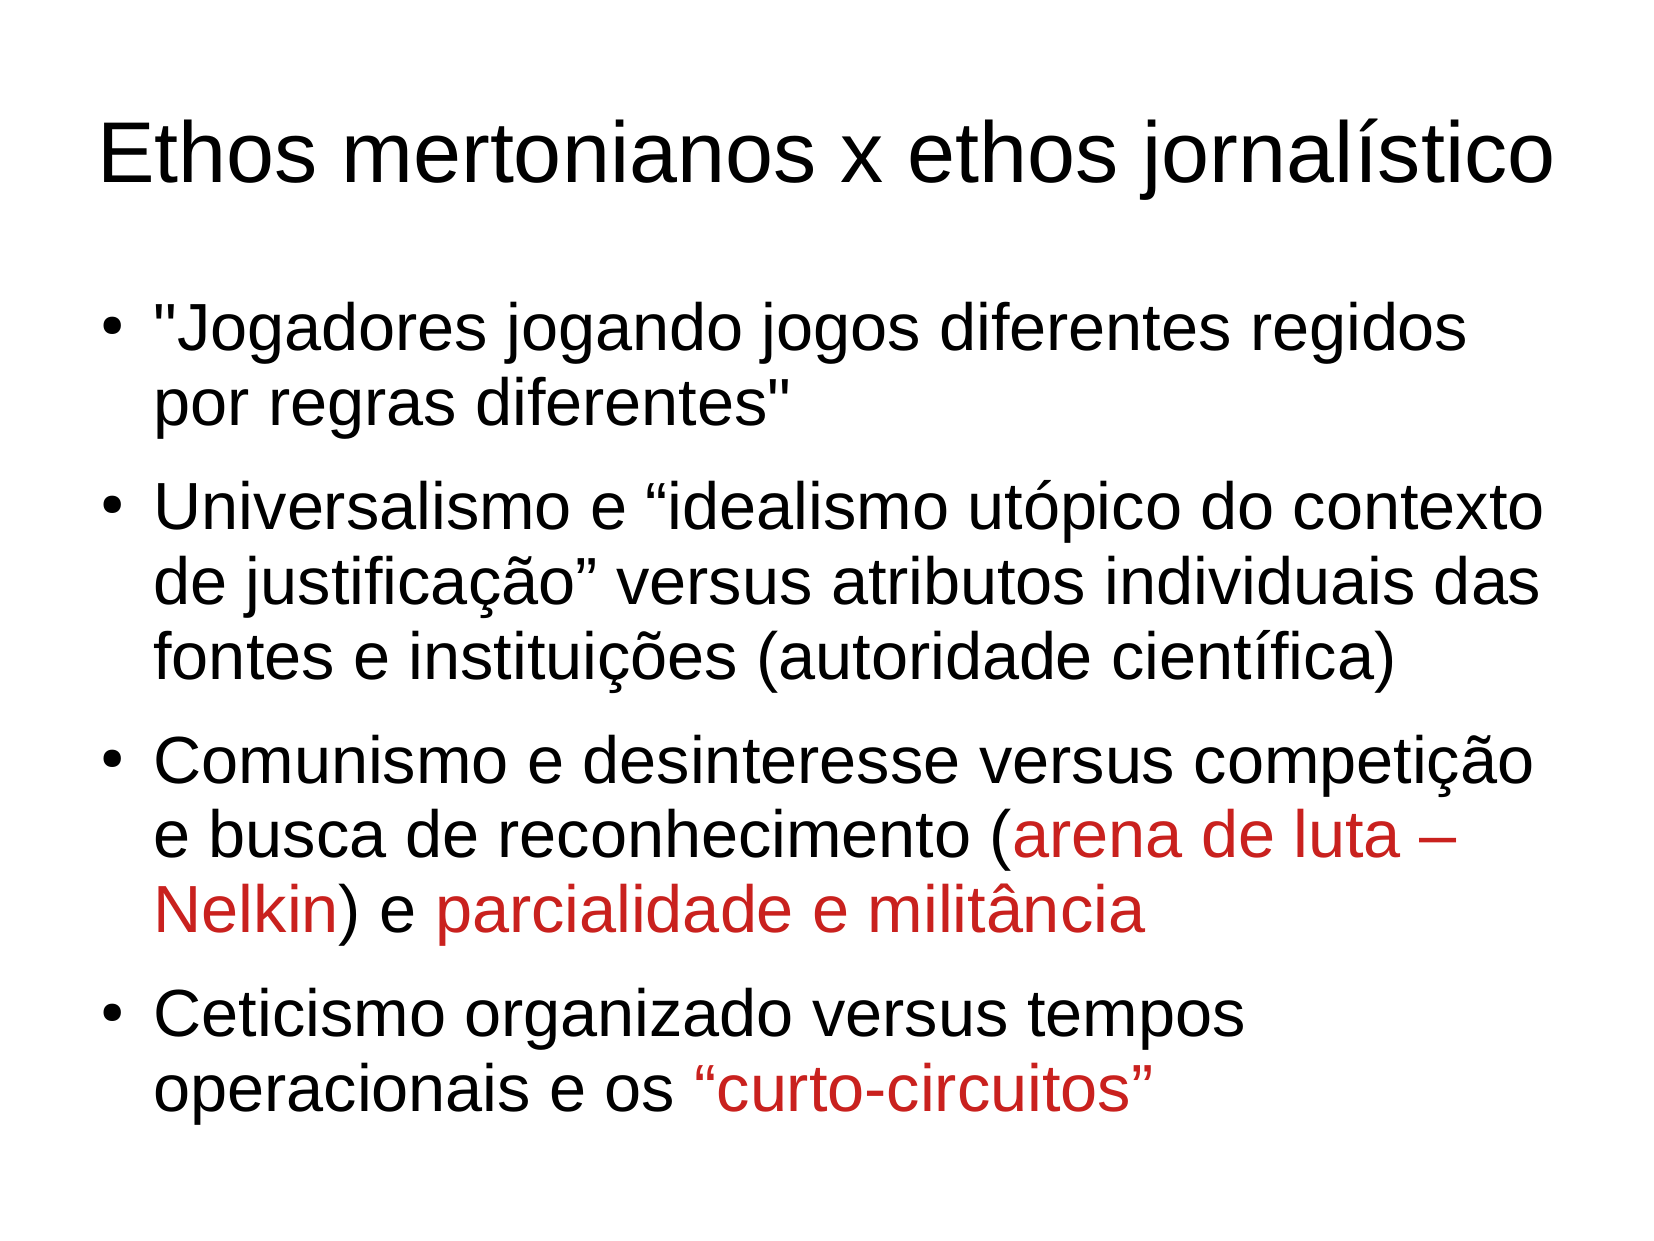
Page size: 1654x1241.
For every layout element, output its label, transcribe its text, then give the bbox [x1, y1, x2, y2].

list "Jogadores jogando jogos diferentes regidos por regras diferentes" Universalismo e “idealismo utópico do contexto de justificação” versus atributos individuais das fontes e instituições (autoridade científica) Comunismo e desinteresse versus competição e busca de reconhecimento (arena de luta – Nelkin) e parcialidade e militância Ceticismo organizado versus tempos operacionais e os “curto-circuitos” [82, 290, 1571, 1127]
title Ethos mertonianos x ethos jornalístico [82, 49, 1571, 257]
